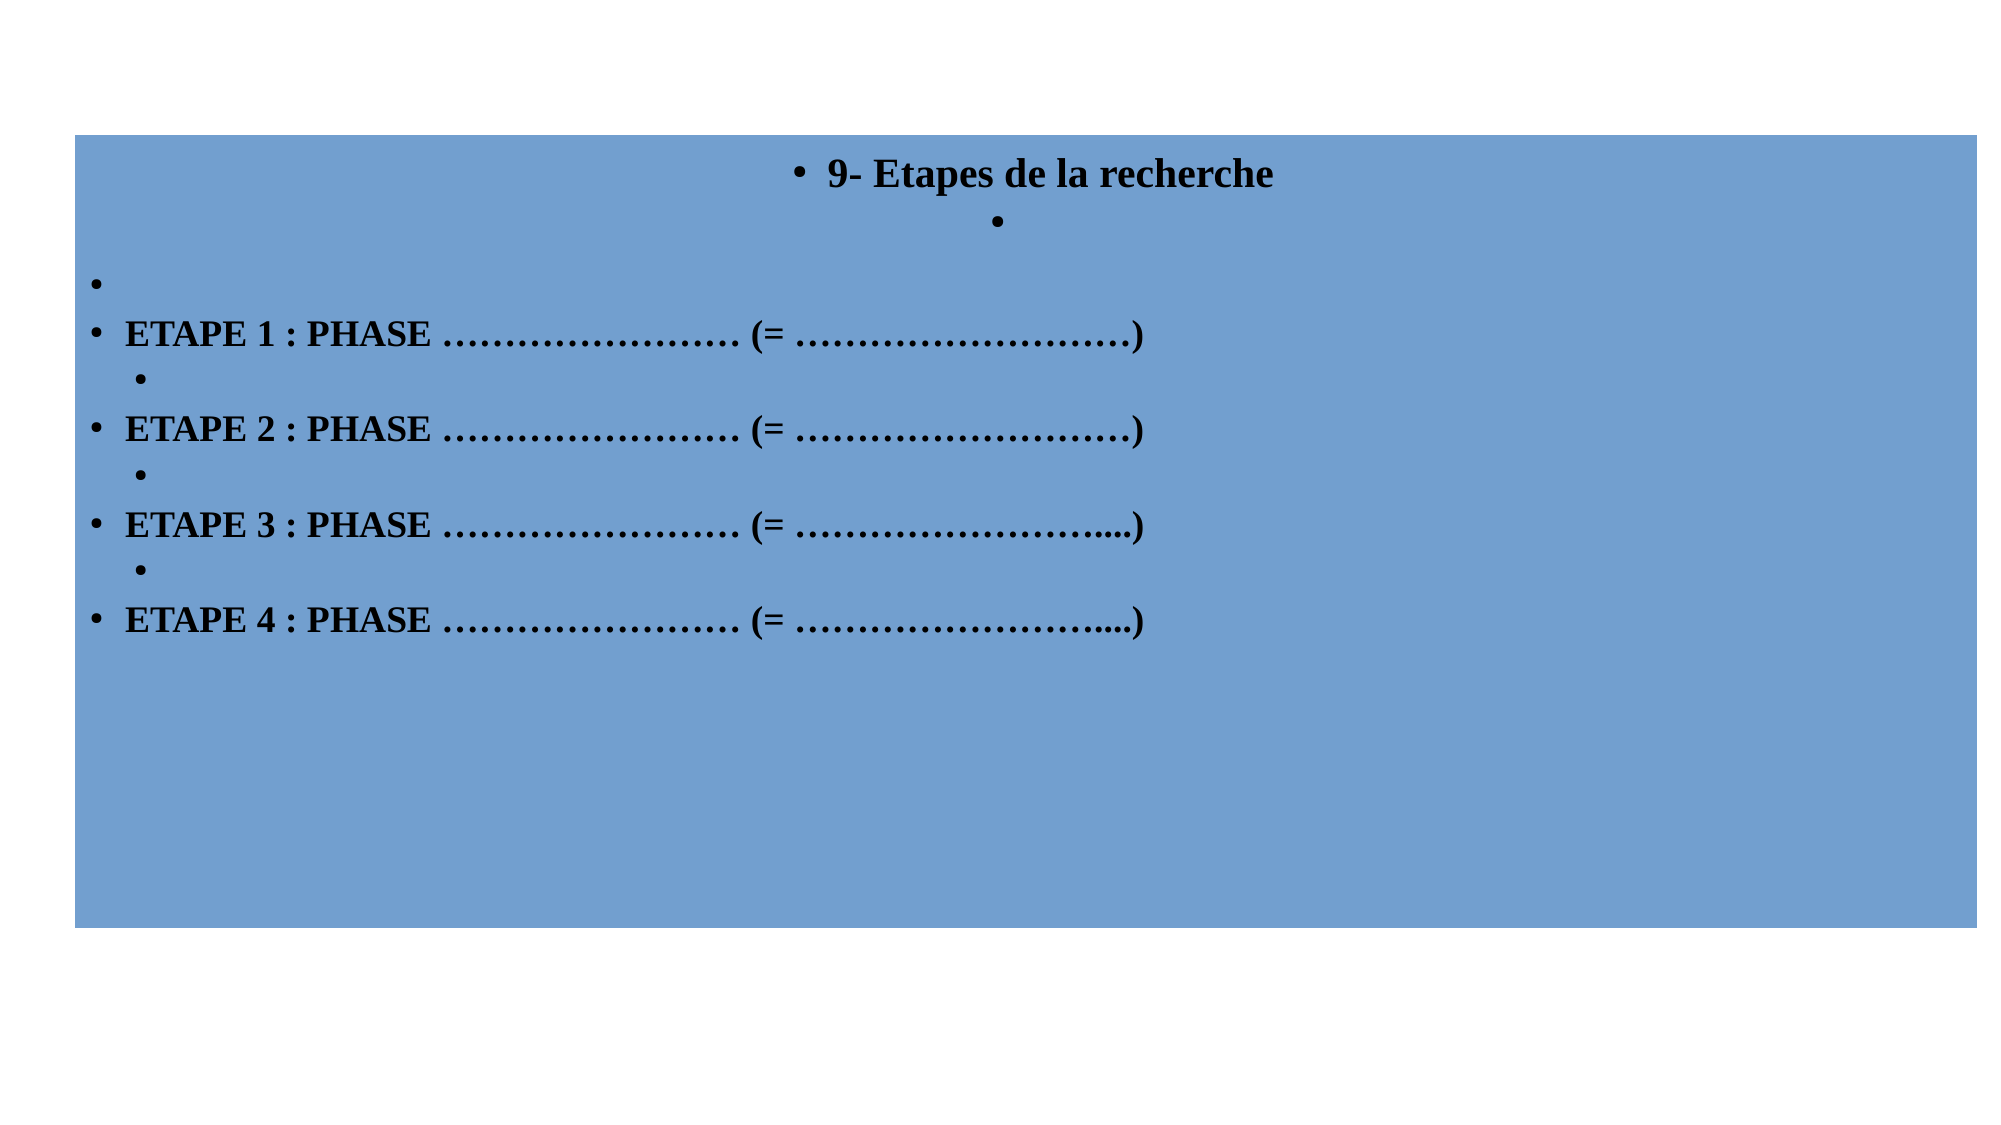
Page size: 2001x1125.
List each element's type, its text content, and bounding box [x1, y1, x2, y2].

table_cell ETAPE 1 : PHASE …………………… (= ………………………) ETAPE 2 : PHASE …………………… (= ………………………) ETAPE 3 : PHASE …………………… (= ……………………....) ETAPE 4 : PHASE …………………… (= ……………………....) [75, 251, 1977, 928]
table_header 9- Etapes de la recherche [75, 135, 1977, 251]
